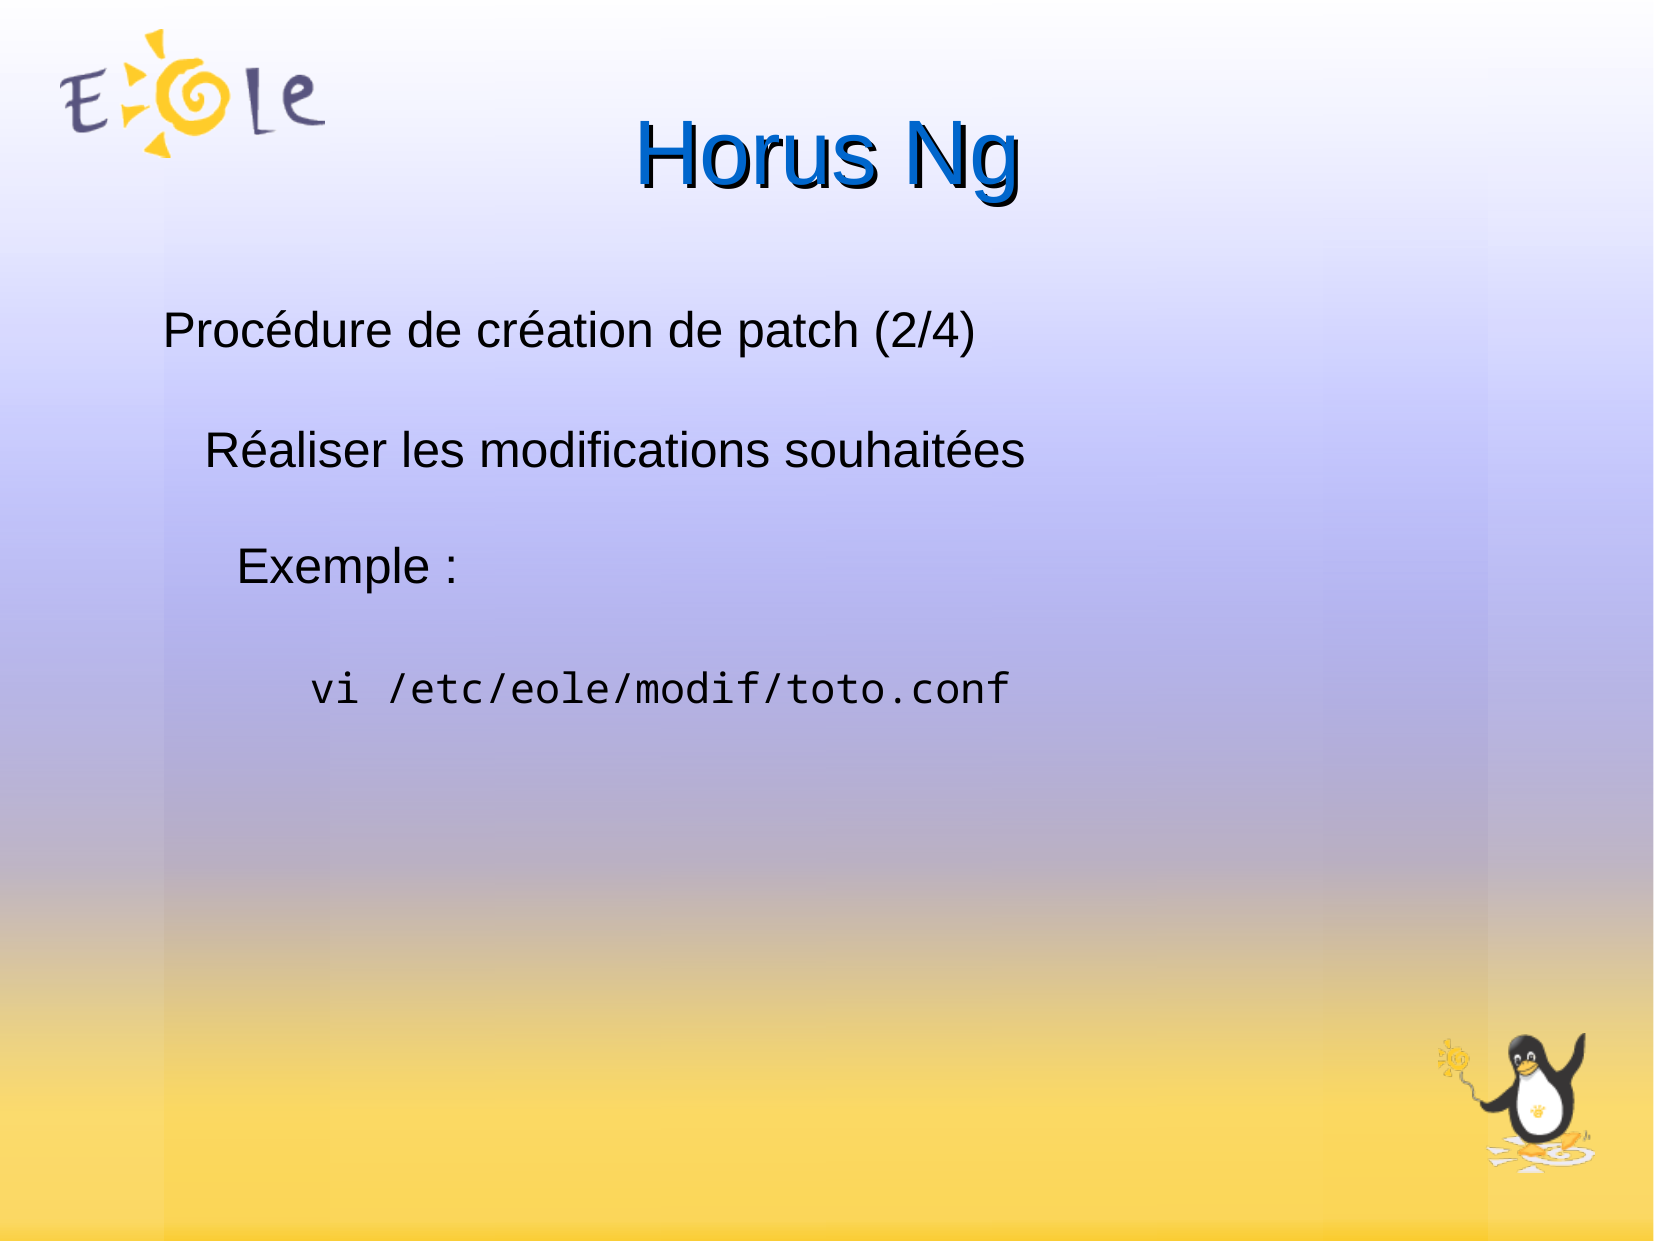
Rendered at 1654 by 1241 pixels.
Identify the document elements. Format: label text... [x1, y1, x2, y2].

title Horus Ng [82, 49, 1571, 257]
picture [0, 0, 1654, 1241]
text_box Procédure de création de patch (2/4) Réaliser les modifications souhaitées Exemple : vi /etc/eole/modif/toto.conf [147, 295, 1536, 975]
